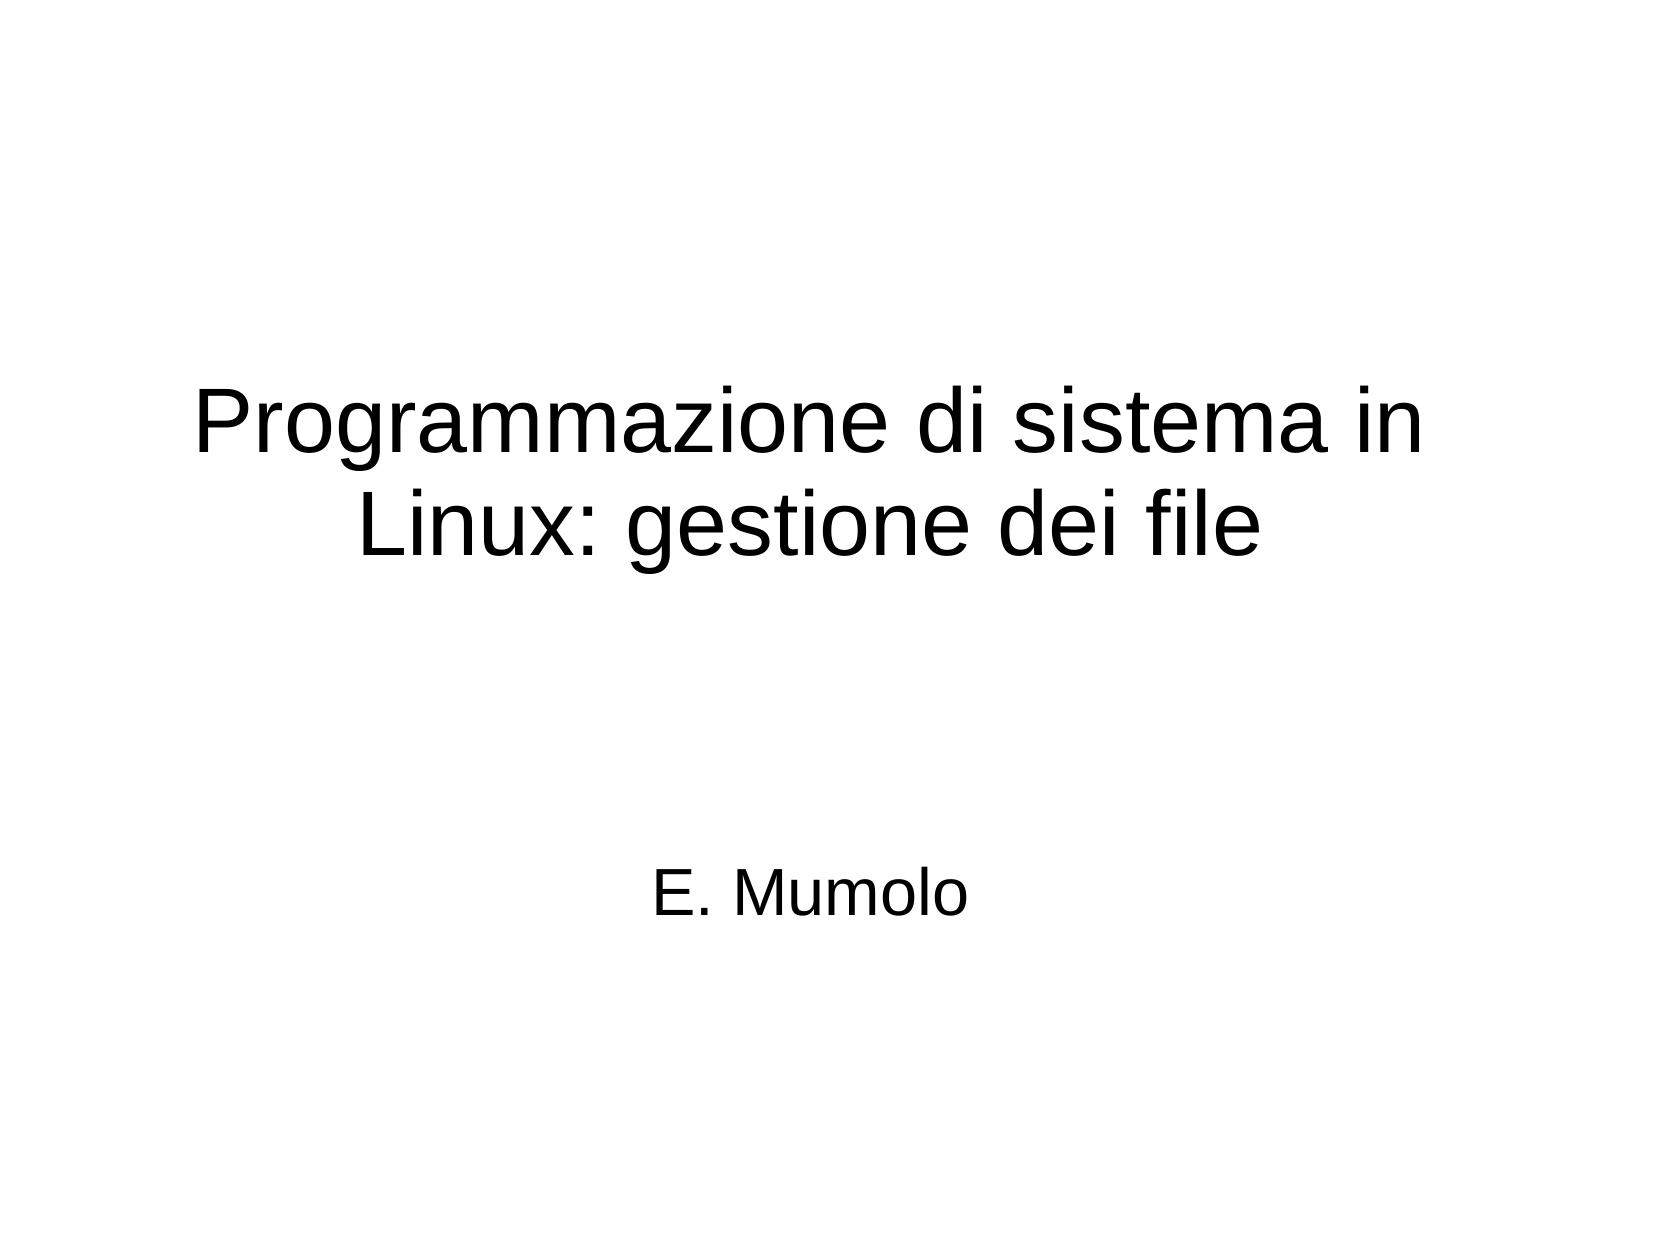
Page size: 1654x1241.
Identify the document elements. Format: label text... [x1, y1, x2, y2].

subtitle Programmazione di sistema in Linux: gestione dei file E. Mumolo [82, 290, 1538, 1010]
